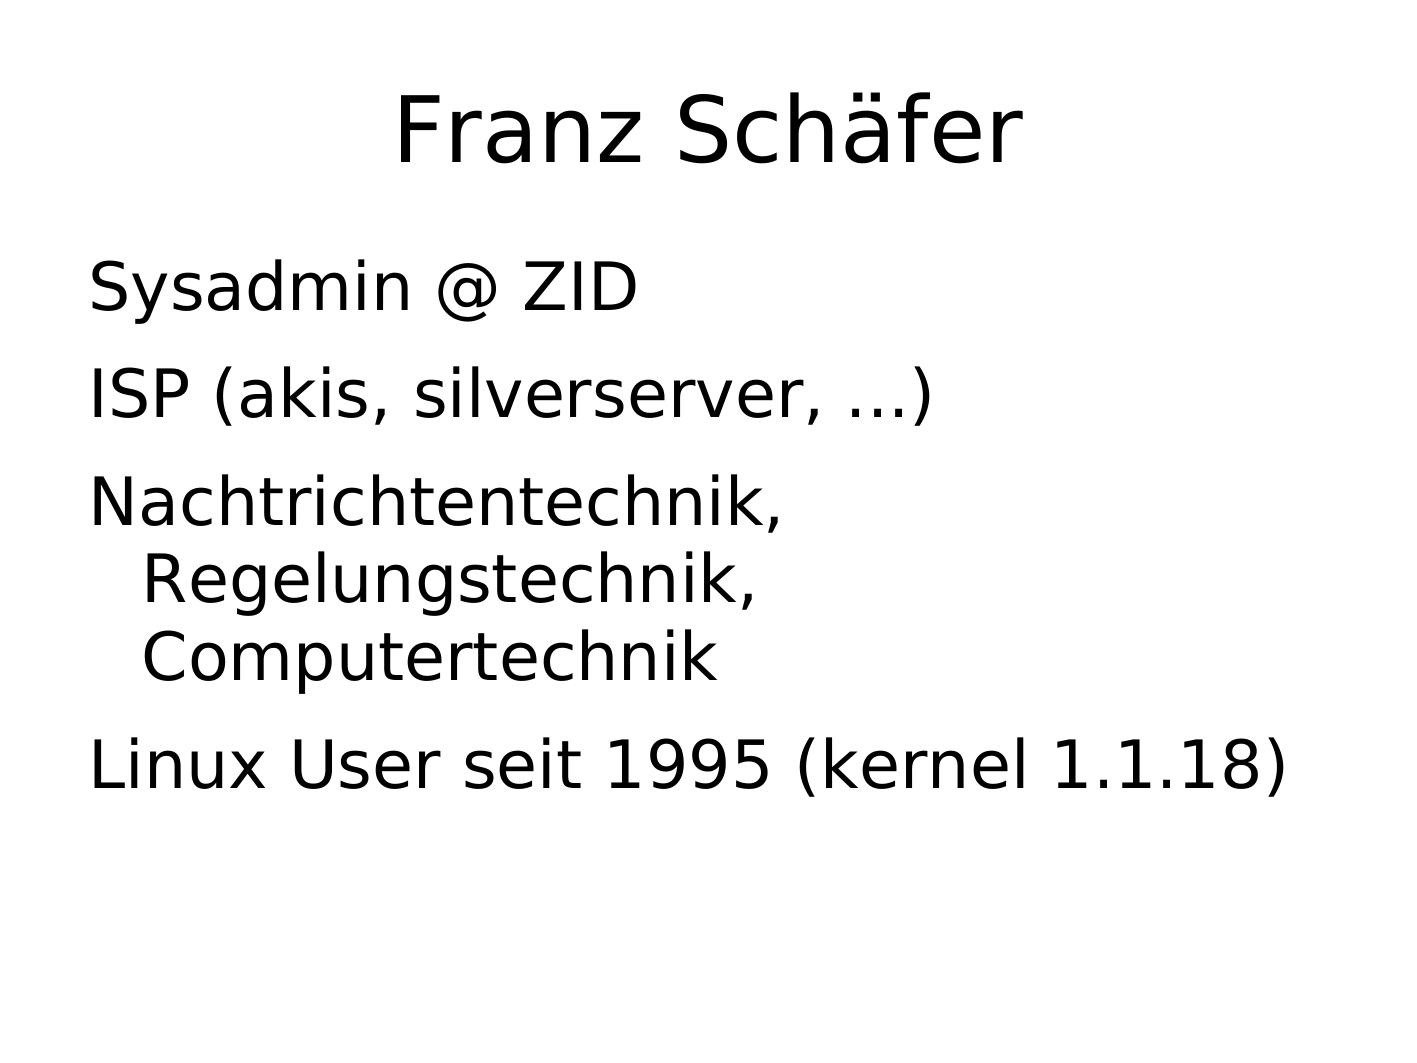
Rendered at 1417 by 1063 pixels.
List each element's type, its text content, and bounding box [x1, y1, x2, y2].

title Franz Schäfer [70, 49, 1346, 213]
list Sysadmin @ ZID ISP (akis, silverserver, ...) Nachtrichtentechnik, Regelungstechnik, Computertechnik Linux User seit 1995 (kernel 1.1.18) [70, 248, 1346, 936]
